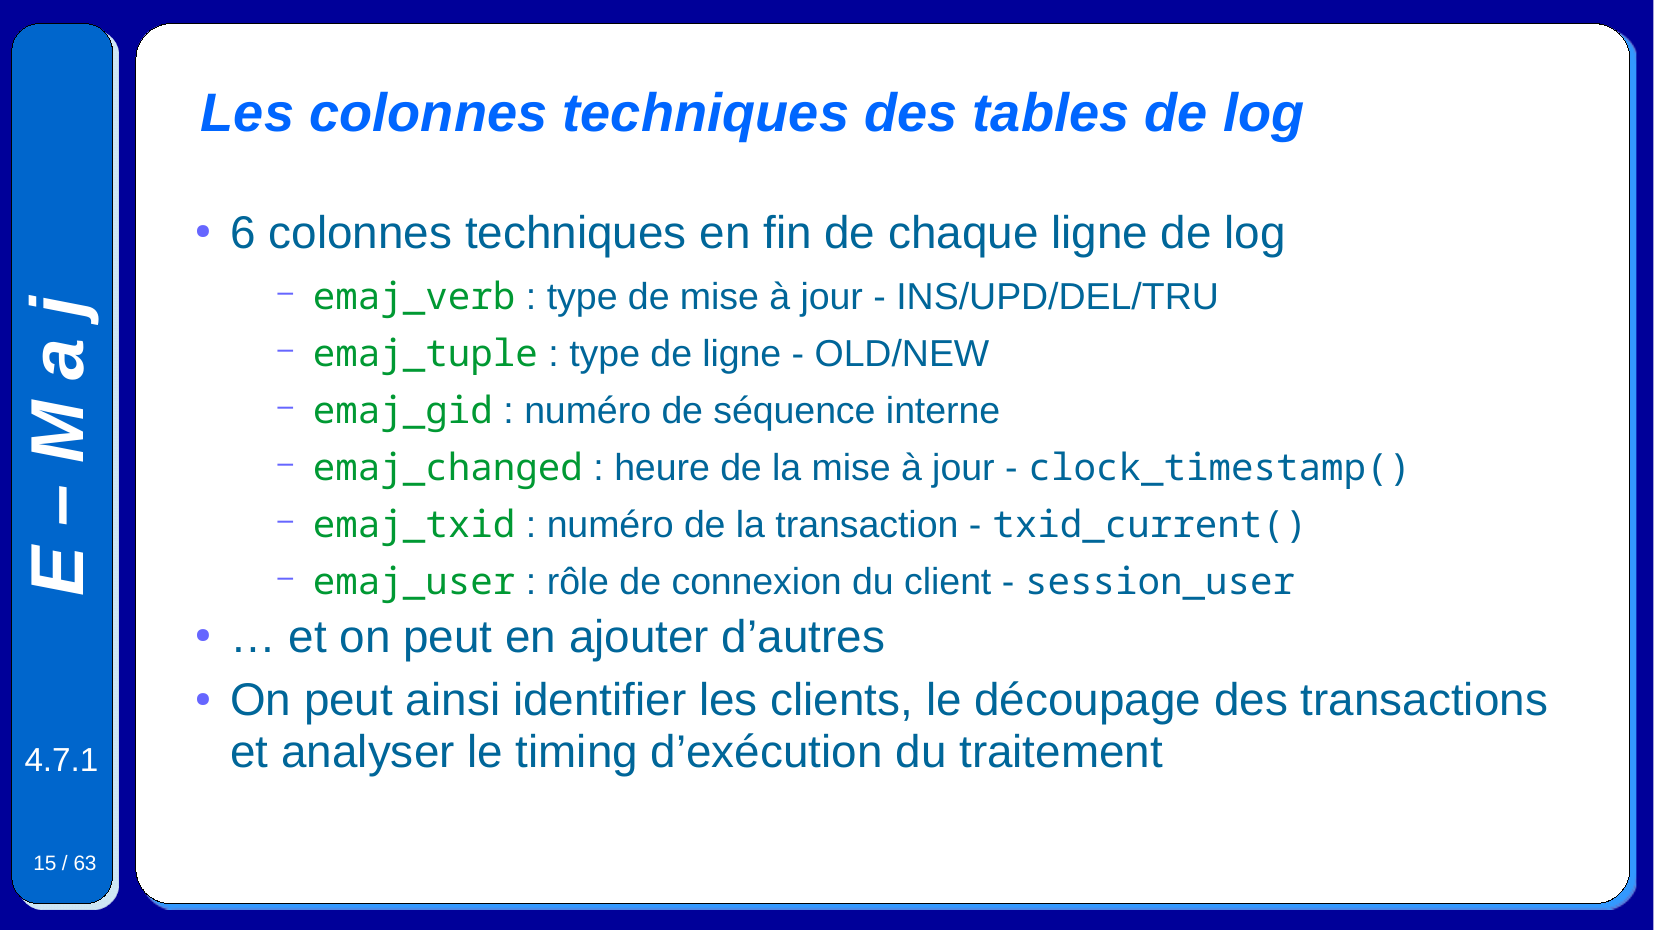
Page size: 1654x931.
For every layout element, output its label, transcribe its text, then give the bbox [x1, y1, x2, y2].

list 6 colonnes techniques en fin de chaque ligne de log emaj_verb : type de mise à jour - INS/UPD/DEL/TRU emaj_tuple : type de ligne - OLD/NEW emaj_gid : numéro de séquence interne emaj_changed : heure de la mise à jour - clock_timestamp() emaj_txid : numéro de la transaction - txid_current() emaj_user : rôle de connexion du client - session_user … et on peut en ajouter d’autres On peut ainsi identifier les clients, le découpage des transactions et analyser le timing d’exécution du traitement [177, 206, 1587, 846]
title Les colonnes techniques des tables de log [200, 34, 1575, 191]
